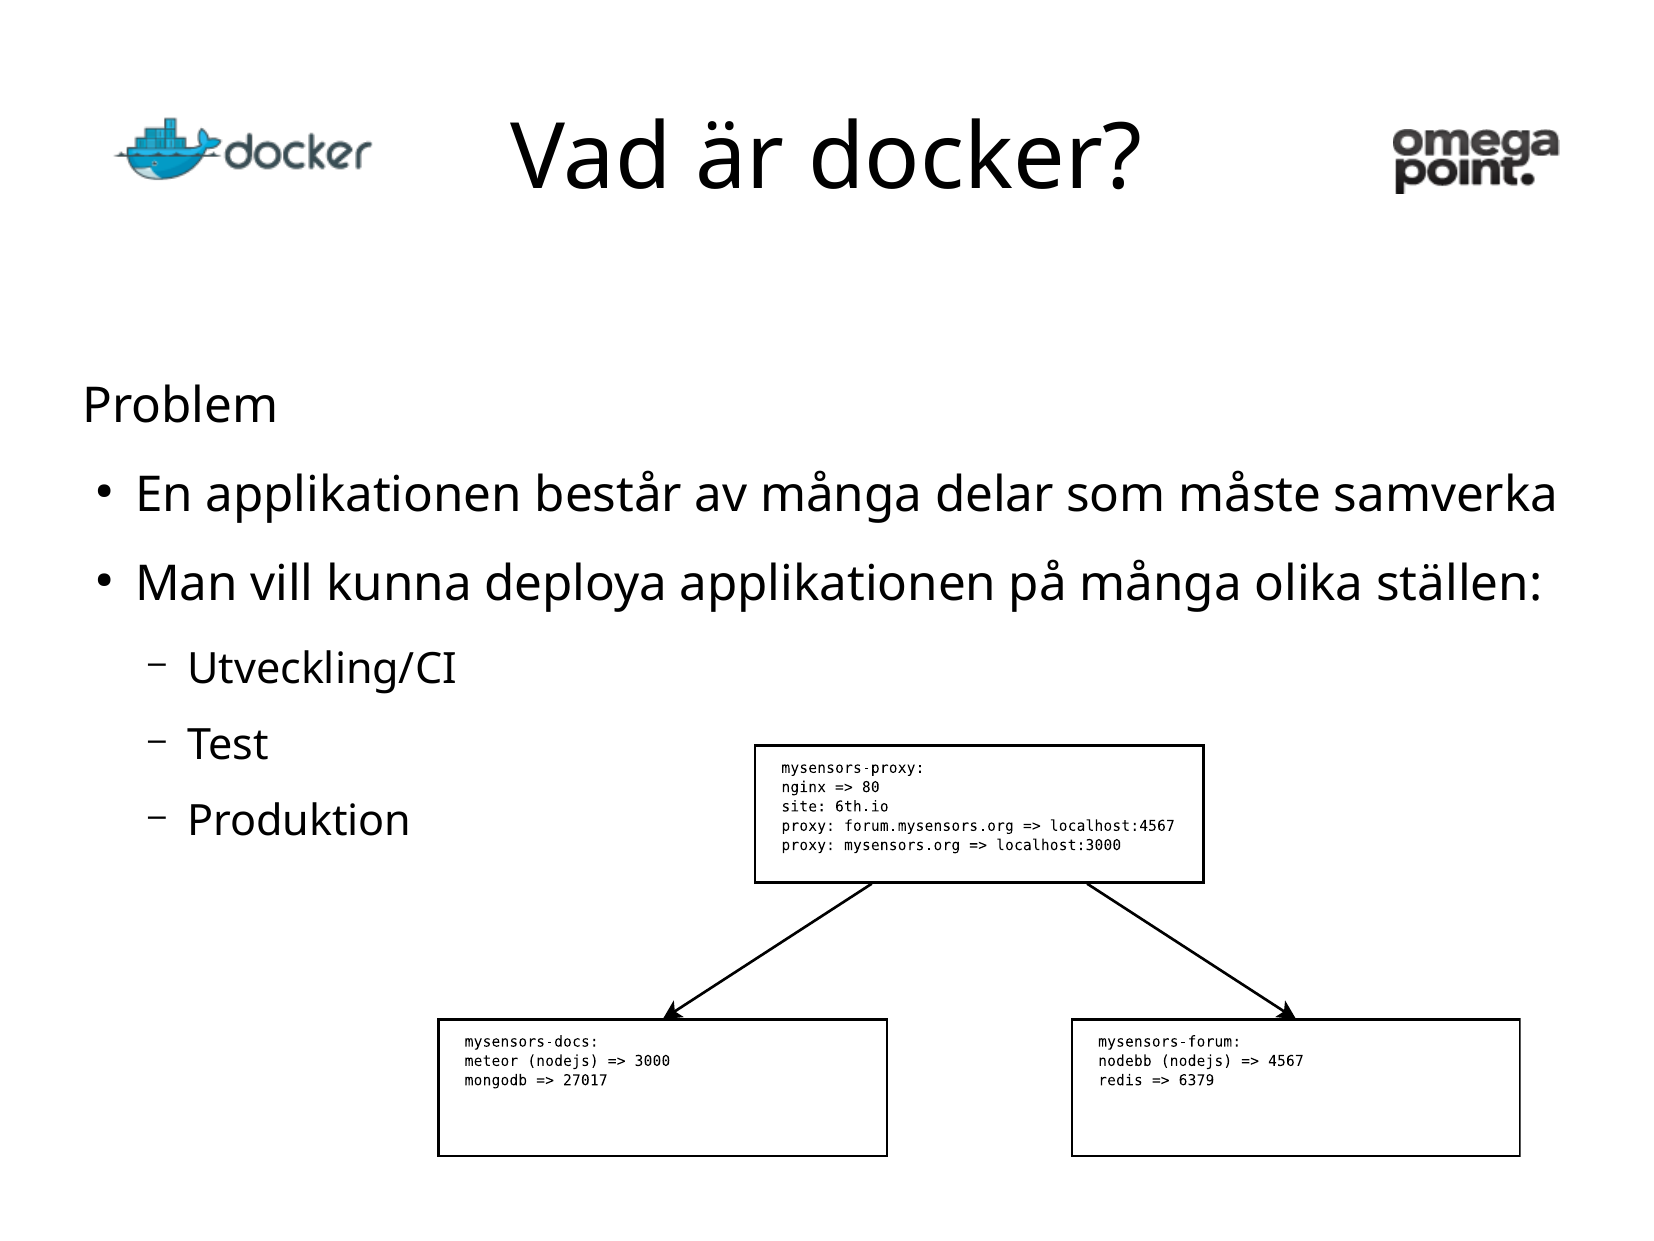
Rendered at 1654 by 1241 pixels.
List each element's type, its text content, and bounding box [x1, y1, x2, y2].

list Problem En applikationen består av många delar som måste samverka Man vill kunna deploya applikationen på många olika ställen: Utveckling/CI Test Produktion [82, 369, 1571, 930]
title Vad är docker? [82, 49, 1571, 257]
picture [99, 94, 390, 204]
picture [1393, 129, 1560, 194]
picture [437, 744, 1521, 1158]
